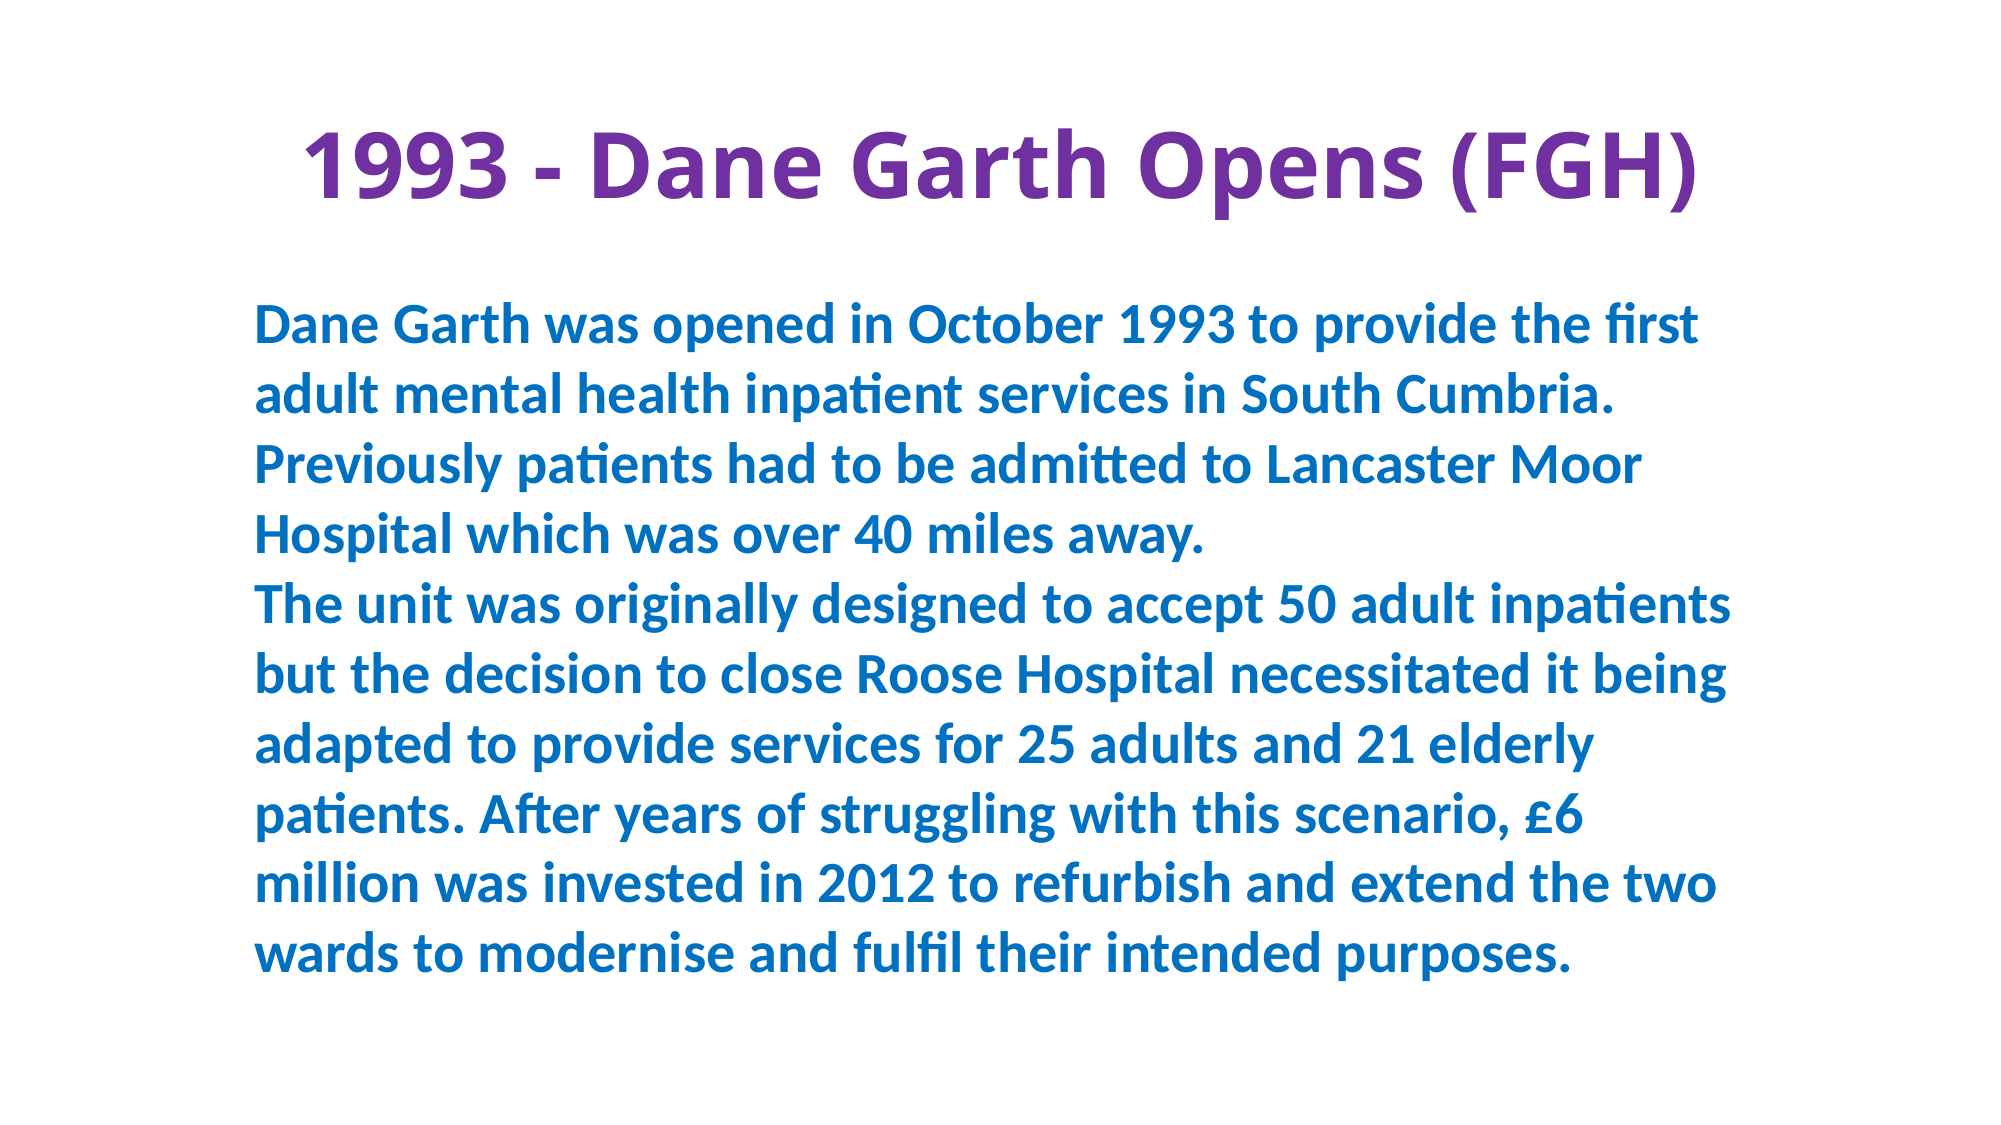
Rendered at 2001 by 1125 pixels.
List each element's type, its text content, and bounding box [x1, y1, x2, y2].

text_box Dane Garth was opened in October 1993 to provide the first adult mental health inpatient services in South Cumbria. Previously patients had to be admitted to Lancaster Moor Hospital which was over 40 miles away. The unit was originally designed to accept 50 adult inpatients but the decision to close Roose Hospital necessitated it being adapted to provide services for 25 adults and 21 elderly patients. After years of struggling with this scenario, £6 million was invested in 2012 to refurbish and extend the two wards to modernise and fulfil their intended purposes. [239, 277, 1761, 1000]
title 1993 - Dane Garth Opens (FGH) [137, 59, 1863, 278]
